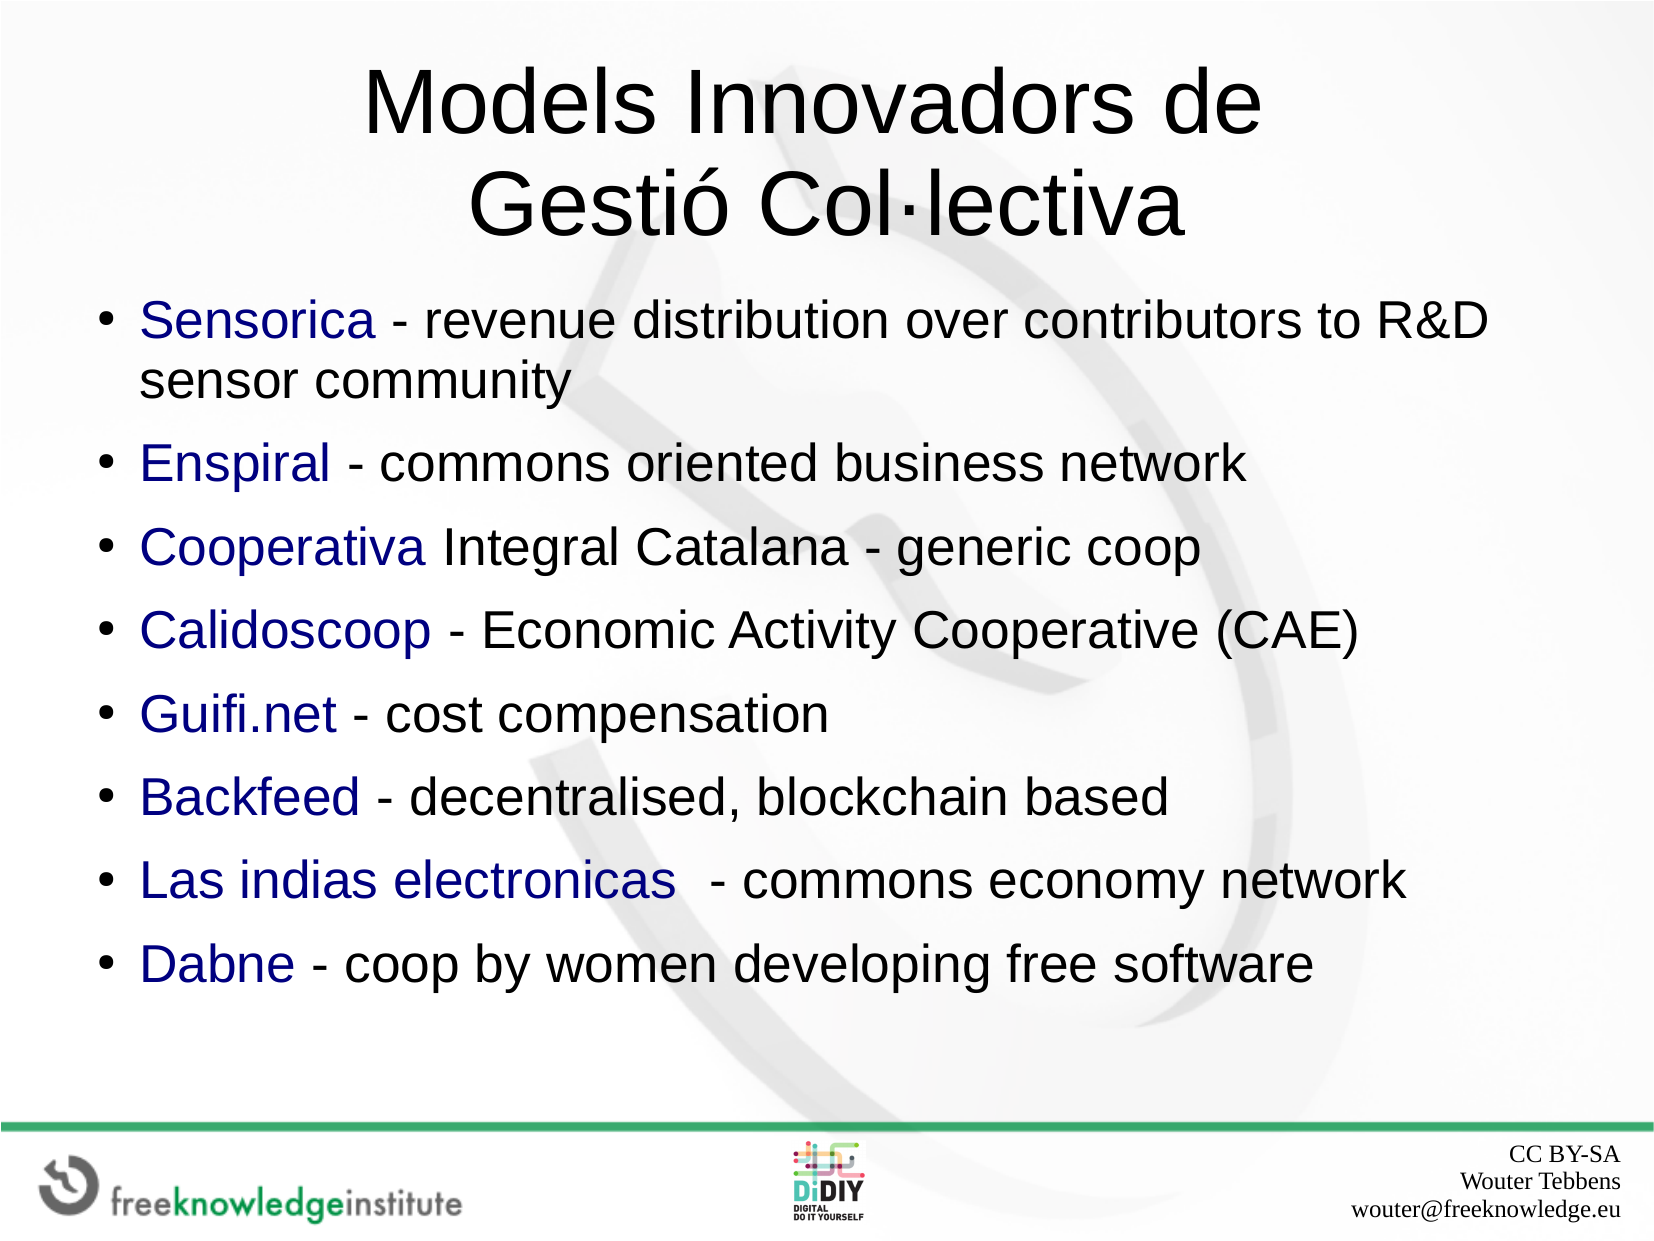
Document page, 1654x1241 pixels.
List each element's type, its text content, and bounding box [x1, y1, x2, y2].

picture [1, 1, 1654, 1241]
title Models Innovadors de Gestió Col·lectiva [82, 49, 1571, 257]
list Sensorica - revenue distribution over contributors to R&D sensor community Enspiral - commons oriented business network Cooperativa Integral Catalana - generic coop Calidoscoop - Economic Activity Cooperative (CAE) Guifi.net - cost compensation Backfeed - decentralised, blockchain based Las indias electronicas - commons economy network Dabne - coop by women developing free software [82, 290, 1571, 1010]
